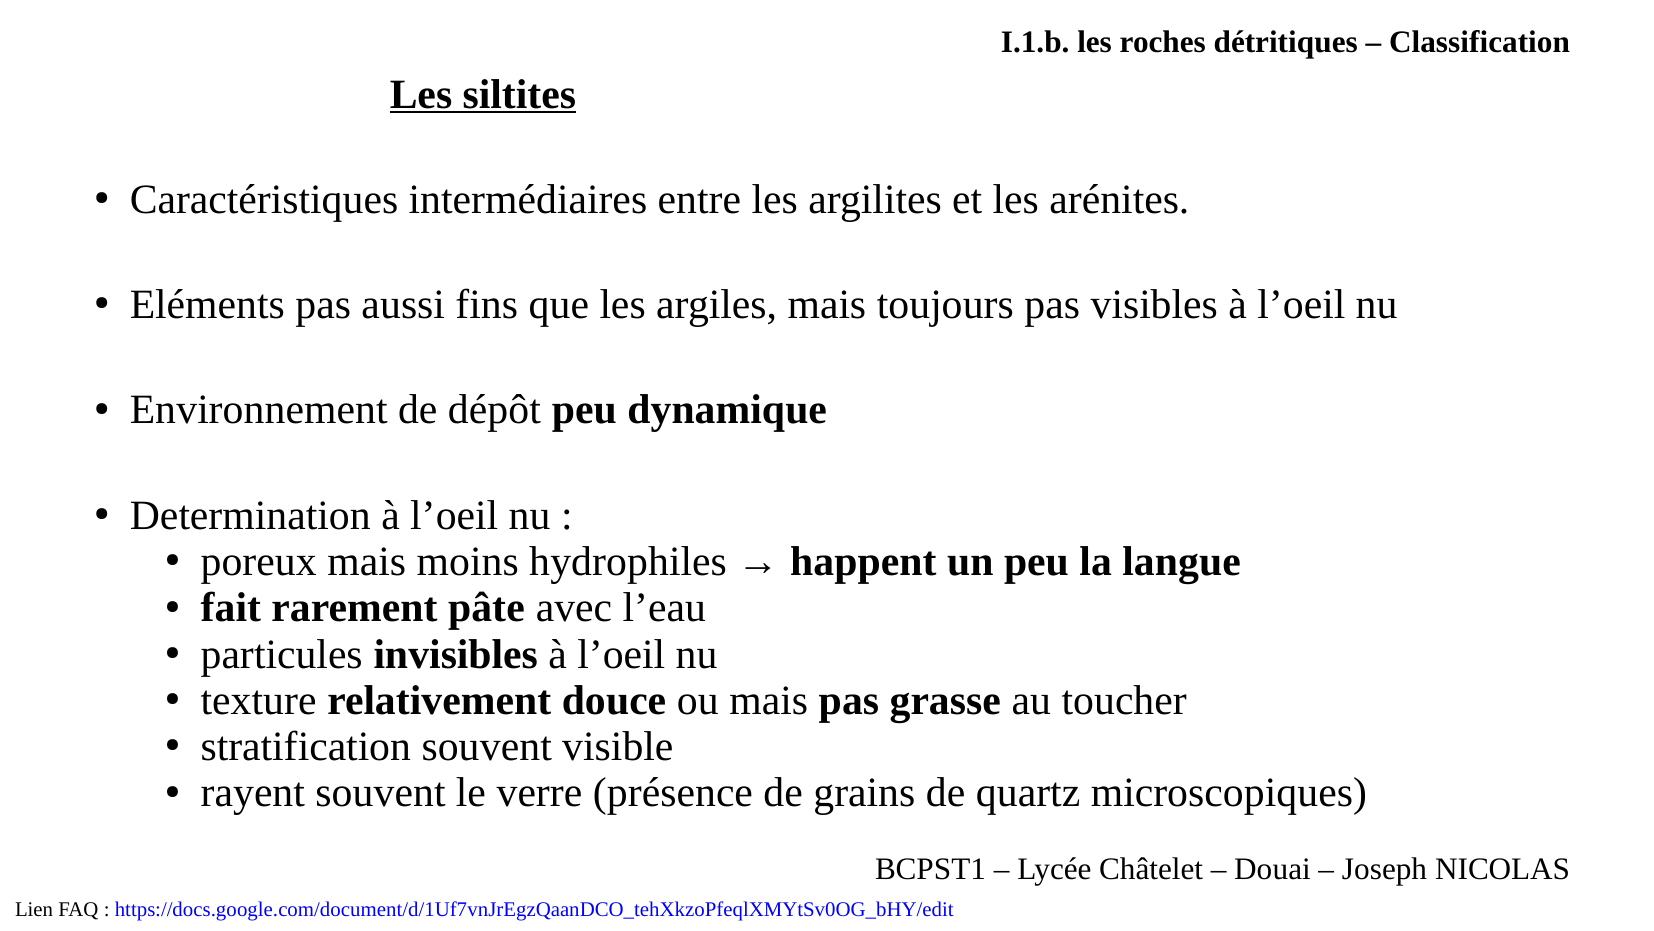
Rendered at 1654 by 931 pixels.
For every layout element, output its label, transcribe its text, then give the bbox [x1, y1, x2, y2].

text_box Les siltites Caractéristiques intermédiaires entre les argilites et les arénites. Eléments pas aussi fins que les argiles, mais toujours pas visibles à l’oeil nu Environnement de dépôt peu dynamique Determination à l’oeil nu : poreux mais moins hydrophiles → happent un peu la langue fait rarement pâte avec l’eau particules invisibles à l’oeil nu texture relativement douce ou mais pas grasse au toucher stratification souvent visible rayent souvent le verre (présence de grains de quartz microscopiques) [94, 70, 1595, 816]
text_box I.1.b. les roches détritiques – Classification [637, 5, 1572, 78]
text_box BCPST1 – Lycée Châtelet – Douai – Joseph NICOLAS [637, 832, 1571, 905]
text_box Lien FAQ : https://docs.google.com/document/d/1Uf7vnJrEgzQaanDCO_tehXkzoPfeqlXMYtSv0OG_bHY/edit [0, 897, 993, 931]
